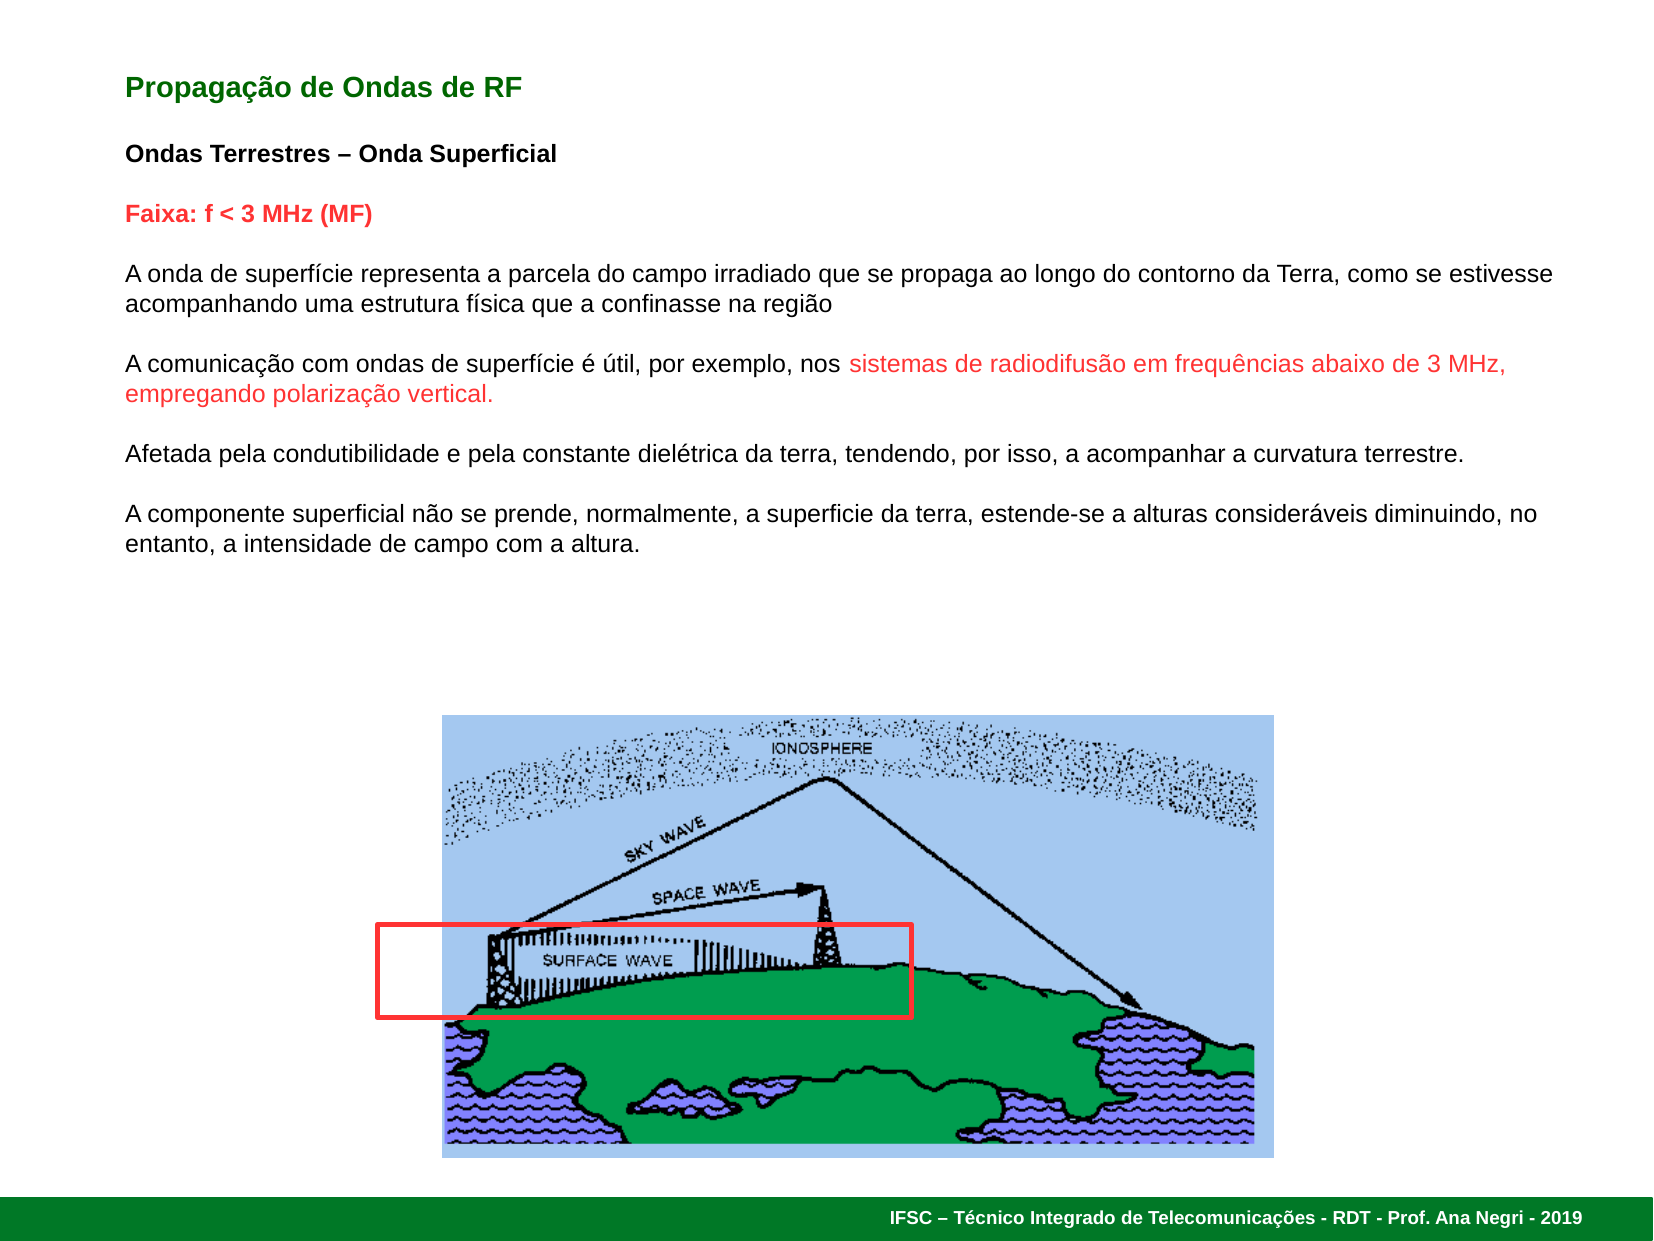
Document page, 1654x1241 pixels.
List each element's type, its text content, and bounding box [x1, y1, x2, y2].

text_box [0, 1197, 1653, 1241]
text_box IFSC – Técnico Integrado de Telecomunicações - RDT - Prof. Ana Negri - 2019 [875, 1197, 1653, 1236]
text_box Propagação de Ondas de RF Ondas Terrestres – Onda Superficial Faixa: f < 3 MHz (MF) A onda de superfície representa a parcela do campo irradiado que se propaga ao longo do contorno da Terra, como se estivesse acompanhando uma estrutura física que a confinasse na região A comunicação com ondas de superfície é útil, por exemplo, nos sistemas de radiodifusão em frequências abaixo de 3 MHz, empregando polarização vertical. Afetada pela condutibilidade e pela constante dielétrica da terra, tendendo, por isso, a acompanhar a curvatura terrestre. A componente superficial não se prende, normalmente, a superficie da terra, estende-se a alturas consideráveis diminuindo, no entanto, a intensidade de campo com a altura. [110, 60, 1615, 959]
picture [442, 715, 1274, 1158]
picture [442, 927, 909, 1015]
